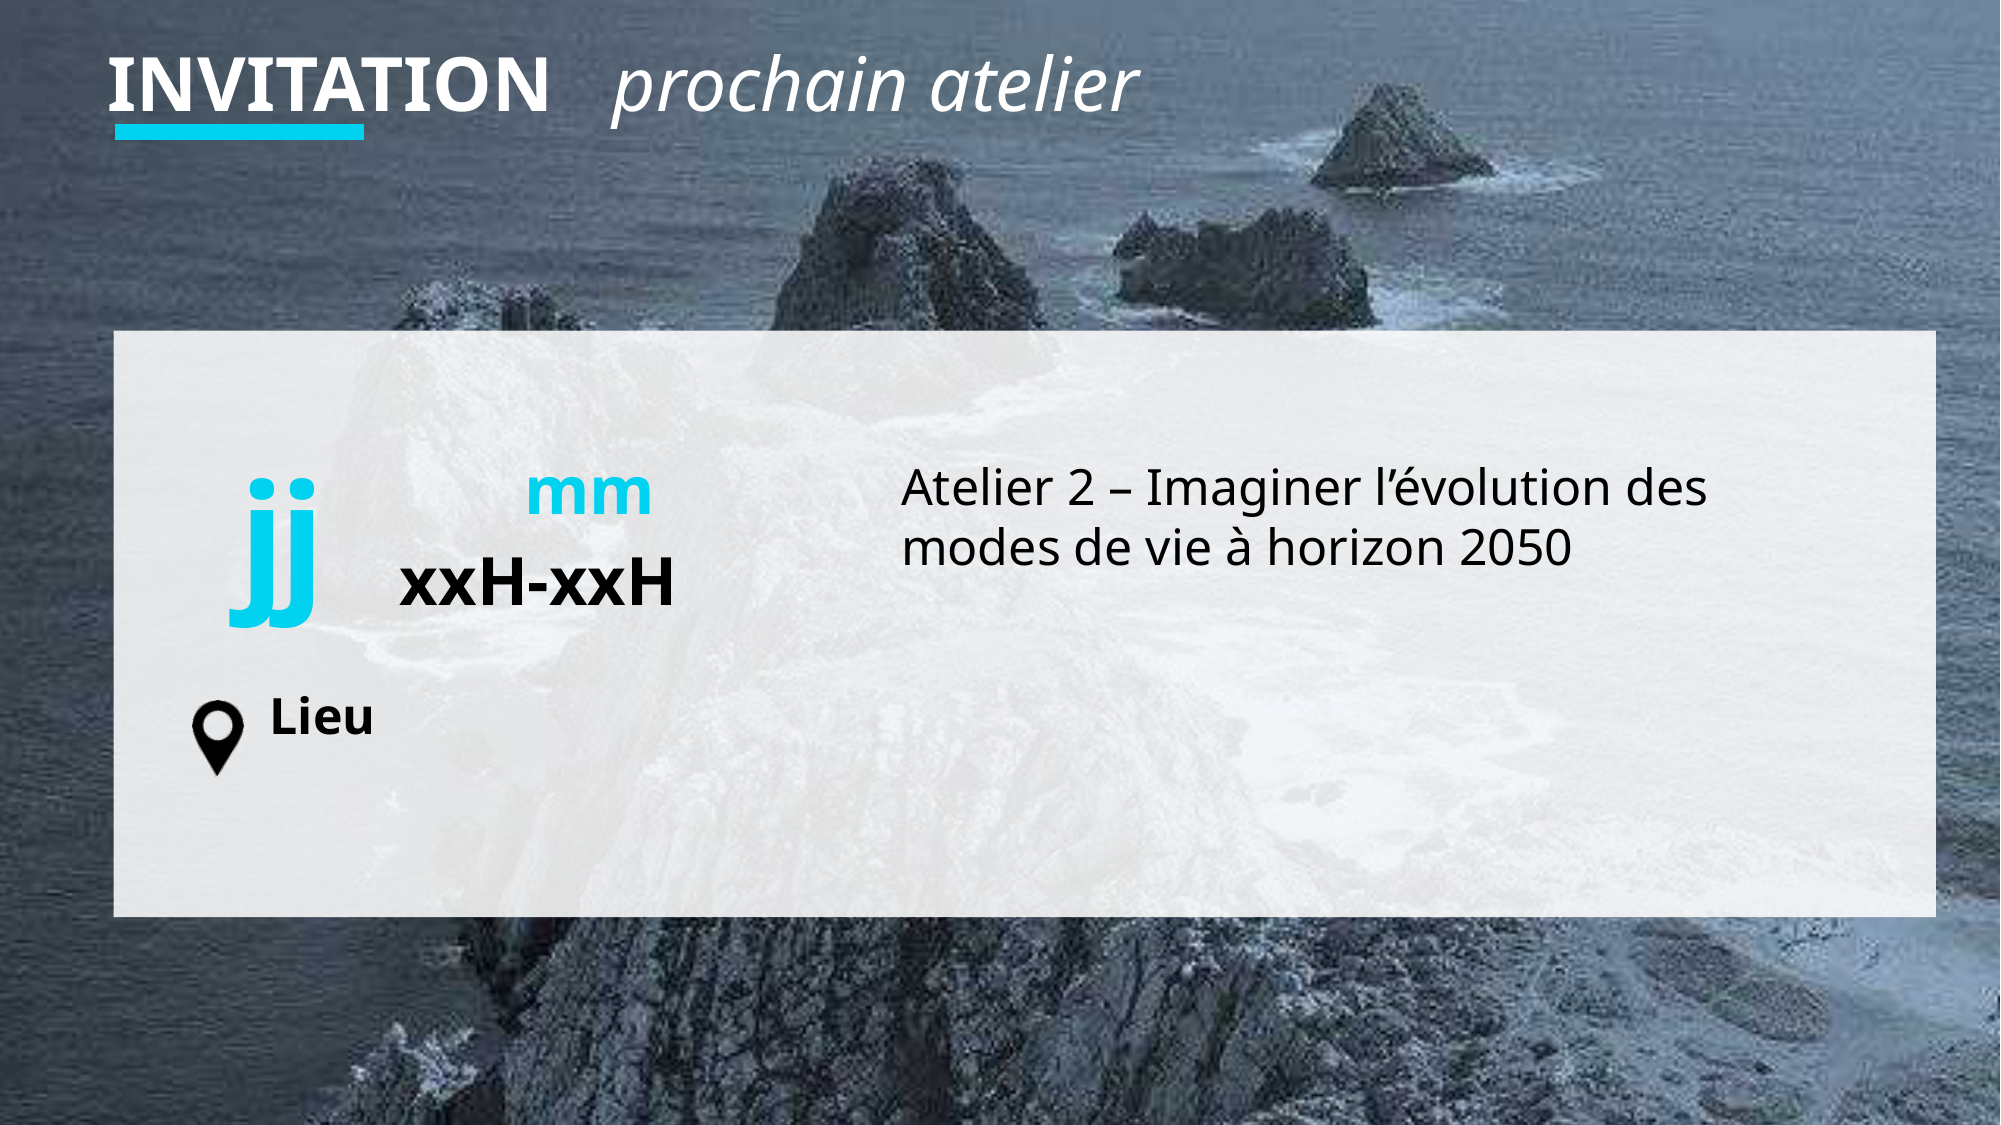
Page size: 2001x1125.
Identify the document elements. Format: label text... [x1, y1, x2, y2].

text_box Atelier 2 – Imaginer l’évolution des modes de vie à horizon 2050 [886, 448, 1794, 583]
text_box [115, 134, 364, 140]
picture [0, 0, 2000, 1125]
text_box INVITATION prochain atelier [93, 29, 1379, 134]
text_box Lieu [255, 677, 1888, 752]
text_box mm [510, 441, 688, 532]
text_box [114, 331, 1936, 917]
text_box xxH-xxH [385, 532, 710, 626]
text_box jj [225, 435, 340, 630]
